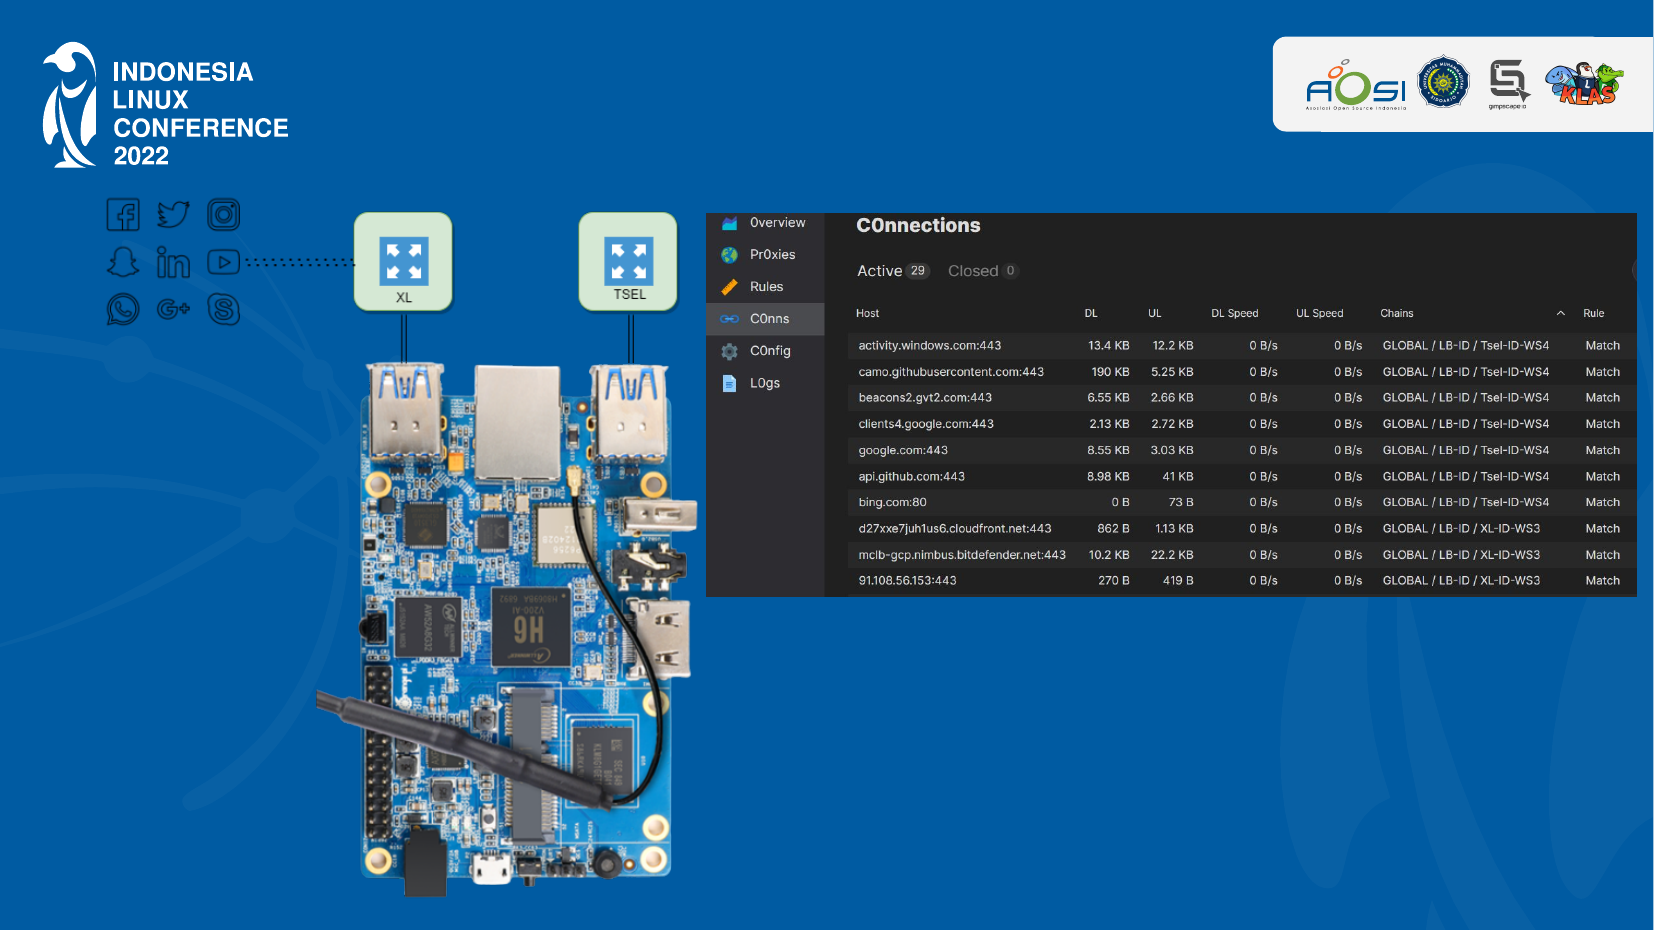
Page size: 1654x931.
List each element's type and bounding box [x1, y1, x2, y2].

picture [1545, 62, 1624, 105]
picture [98, 191, 1637, 908]
picture [1416, 54, 1471, 108]
